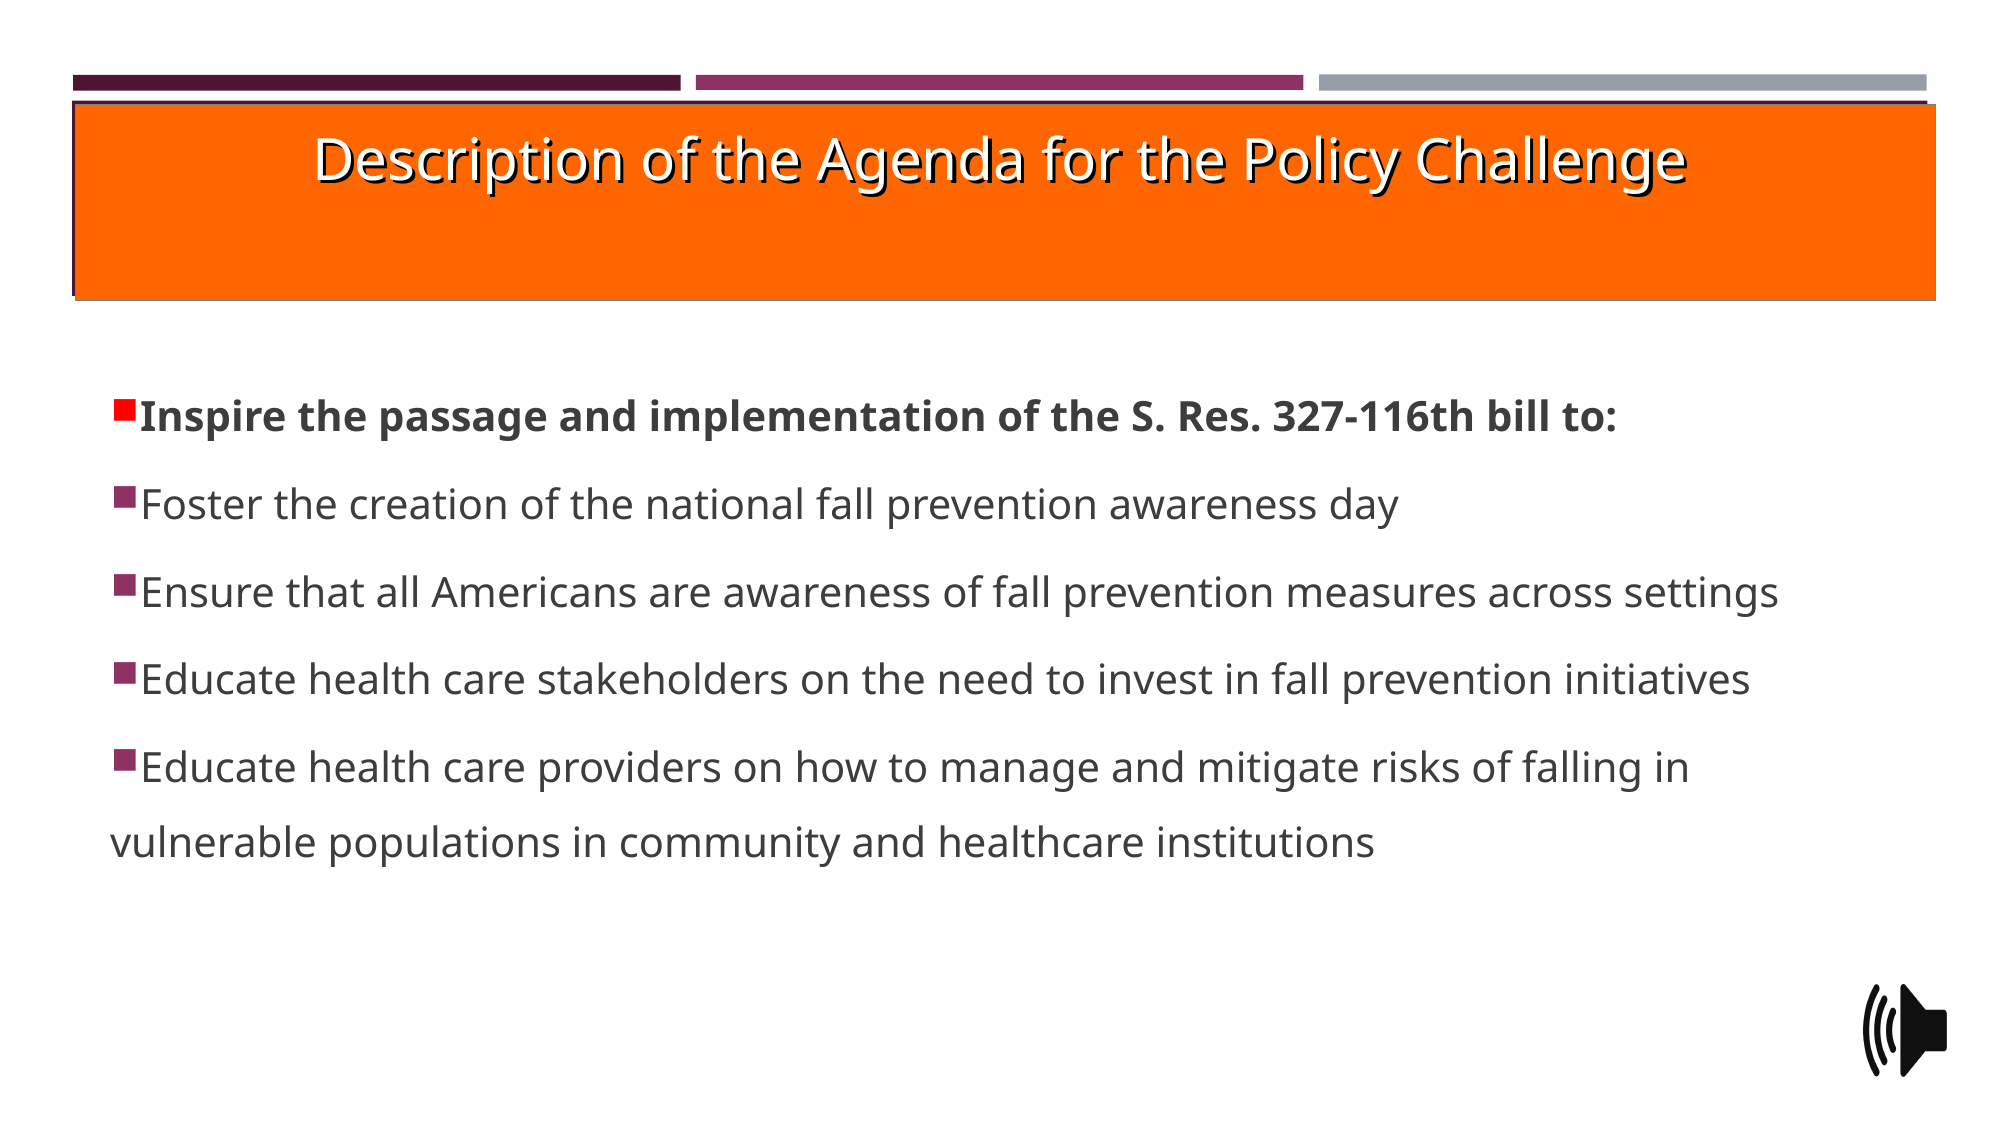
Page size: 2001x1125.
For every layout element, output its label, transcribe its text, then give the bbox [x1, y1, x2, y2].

picture [1860, 967, 1951, 1096]
list Inspire the passage and implementation of the S. Res. 327-116th bill to: Foster the creation of the national fall prevention awareness day Ensure that all Americans are awareness of fall prevention measures across settings Educate health care stakeholders on the need to invest in fall prevention initiatives Educate health care providers on how to manage and mitigate risks of falling in vulnerable populations in community and healthcare institutions [95, 357, 1905, 1089]
text_box [75, 105, 1935, 300]
title Description of the Agenda for the Policy Challenge [95, 115, 1905, 282]
